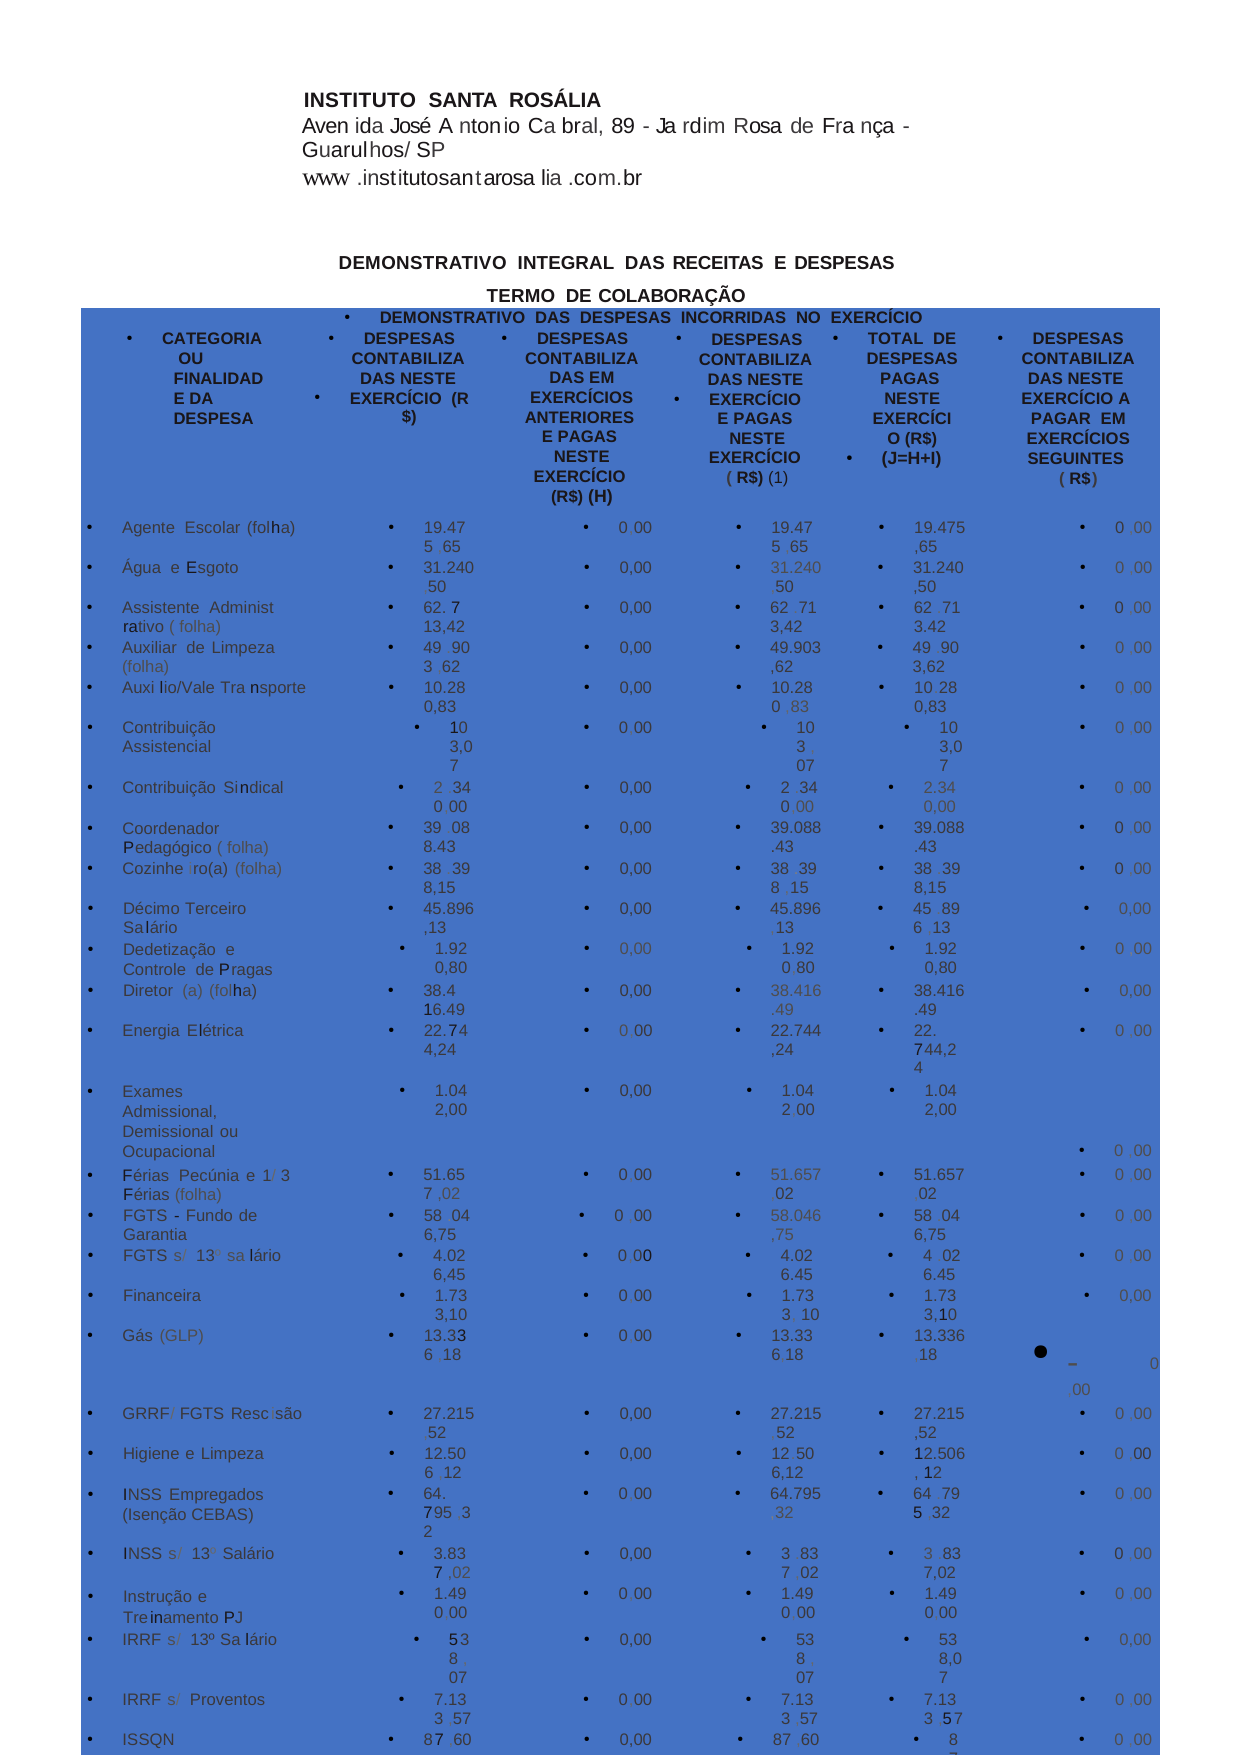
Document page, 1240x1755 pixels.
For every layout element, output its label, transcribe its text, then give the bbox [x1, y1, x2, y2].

table_cell 38 .398 ,15 [655, 859, 822, 899]
table_cell 10.280,83 [822, 679, 965, 719]
text_box DEMONSTRATIVO INTEGRAL DAS RECEITAS E DESPESAS TERMO DE COLABORAÇÃO [336, 240, 902, 296]
table_cell 0,00 [474, 558, 655, 598]
table_cell 39.088.43 [655, 819, 822, 859]
table_cell 62. 7 13,42 [307, 598, 474, 639]
table_cell 0,00 [474, 779, 655, 819]
table_cell 0 ,00 [965, 1485, 1160, 1544]
table_cell 0,00 [474, 939, 655, 981]
table_cell 0,00 [965, 1630, 1160, 1690]
table_cell DESPESAS CONTABILIZADAS NESTE EXERCÍCIO E PAGAS NESTE EXERCÍCIO ( R$) (1) [655, 328, 822, 518]
table_cell 538,07 [822, 1630, 965, 1690]
table_cell 12.506 ,12 [307, 1445, 474, 1485]
table_cell Férias Pecúnia e 1/ 3 Férias (folha) [81, 1166, 307, 1206]
table_cell INSS s/ 13º Salário [81, 1544, 307, 1584]
table_cell 103,07 [307, 719, 474, 779]
table_cell 38.416.49 [822, 981, 965, 1021]
table_cell 0 ,00 [965, 598, 1160, 639]
table_cell 0,00 [474, 1730, 655, 1755]
table_cell 0,00 [474, 1166, 655, 1206]
table_cell 19.475,65 [822, 518, 965, 558]
table_cell 0,00 [474, 1246, 655, 1286]
table_cell 1.490,00 [822, 1584, 965, 1630]
table_cell Assistente Administ rativo ( folha) [81, 598, 307, 639]
table_cell 45.896,13 [307, 899, 474, 939]
table_cell 0,00 [474, 1326, 655, 1405]
table_cell 49.903,62 [655, 639, 822, 679]
table_cell 64.795 ,32 [655, 1485, 822, 1544]
table_cell 0 ,00 [965, 1206, 1160, 1246]
table_cell 1.920,80 [307, 939, 474, 981]
table_cell 0,00 [965, 1286, 1160, 1326]
table_cell 0,00 [474, 1544, 655, 1584]
table_cell TOTAL DE DESPESAS PAGAS NESTE EXERCÍCIO (R$) (J=H+I) [822, 328, 965, 518]
table_cell 1.042,00 [822, 1081, 965, 1166]
table_cell 27.215 ,52 [307, 1405, 474, 1445]
table_cell 0 ,00 [965, 1141, 1160, 1166]
table_cell 0 ,00 [965, 1584, 1160, 1630]
table_cell 0 ,00 [965, 1445, 1160, 1485]
table_cell 538 ,07 [655, 1630, 822, 1690]
table_cell Contribuição Assistencial [81, 719, 307, 779]
table_cell 87 ,60 [655, 1730, 822, 1755]
table_cell 1.490,00 [307, 1584, 474, 1630]
table_cell Exames Admissional, Demissional ou Ocupacional [81, 1081, 307, 1166]
table_cell 22.744,24 [307, 1021, 474, 1081]
table_cell 7.133 ,57 [822, 1690, 965, 1730]
table_cell 27.215 ,52 [655, 1405, 822, 1445]
table_cell 51.657 ,02 [655, 1166, 822, 1206]
table_cell 10.280 ,83 [655, 679, 822, 719]
table_cell INSS Empregados (Isenção CEBAS) [81, 1485, 307, 1544]
table_cell 22. 744,24 [822, 1021, 965, 1081]
table_cell 19.475 ,65 [655, 518, 822, 558]
table_cell 10.280,83 [307, 679, 474, 719]
table_cell CATEGORIA OU FINALIDADE DA DESPESA [81, 328, 307, 518]
table_cell 31.240 ,50 [307, 558, 474, 598]
table_cell 0,00 [474, 1690, 655, 1730]
table_cell 87 ,60 [307, 1730, 474, 1755]
table_cell 0,00 [474, 1081, 655, 1166]
table_cell 0 ,00 [965, 679, 1160, 719]
table_cell 0 ,00 [965, 558, 1160, 598]
table_cell IRRF s/ Proventos [81, 1690, 307, 1730]
table_cell 0,00 [474, 819, 655, 859]
table_cell 0,00 [474, 1584, 655, 1630]
table_cell 0 ,00 [965, 518, 1160, 558]
table_cell 51.657 ,02 [822, 1166, 965, 1206]
table_cell 12.506,12 [655, 1445, 822, 1485]
table_cell 38 .398,15 [307, 859, 474, 899]
table_cell 0,00 [474, 639, 655, 679]
table_cell FGTS s/ 13º sa lário [81, 1246, 307, 1286]
table_cell 45 .896 ,13 [822, 899, 965, 939]
table_cell 0,00 [474, 1021, 655, 1081]
table_cell 0 ,00 [965, 639, 1160, 679]
table_cell 0 ,00 [965, 1544, 1160, 1584]
table_cell 22.744,24 [655, 1021, 822, 1081]
table_cell 0 ,00 [965, 859, 1160, 899]
table_cell 0 ,00 [965, 1690, 1160, 1730]
table_cell [965, 1081, 1160, 1141]
table_cell 58.046,75 [655, 1206, 822, 1246]
table_cell 49 .903 ,62 [307, 639, 474, 679]
table_cell Dedetização e Controle de Pragas [81, 939, 307, 981]
table_cell Financeira [81, 1286, 307, 1326]
table_cell 1.490,00 [655, 1584, 822, 1630]
table_cell 0,00 [474, 1286, 655, 1326]
table_cell 103,07 [822, 719, 965, 779]
table_cell 1.733,10 [307, 1286, 474, 1326]
table_cell 0,00 [474, 981, 655, 1021]
table_cell 38 .398,15 [822, 859, 965, 899]
table_cell 1.042,00 [655, 1081, 822, 1166]
table_cell 2 .340,00 [655, 779, 822, 819]
table_cell IRRF s/ 13º Sa lário [81, 1630, 307, 1690]
table_cell 39.088.43 [822, 819, 965, 859]
table_cell 3 .837,02 [822, 1544, 965, 1584]
table_cell 4.026,45 [307, 1246, 474, 1286]
table_cell 38.416.49 [655, 981, 822, 1021]
table_cell Higiene e Limpeza [81, 1445, 307, 1485]
table_cell Instrução e Treinamento PJ [81, 1584, 307, 1630]
table_cell Cozinhe iro(a) (folha) [81, 859, 307, 899]
table_cell 0 ,00 [474, 1206, 655, 1246]
table_cell 0 ,00 [965, 939, 1160, 981]
table_cell 103 ,07 [655, 719, 822, 779]
table_cell 13.336,18 [655, 1326, 822, 1405]
table_cell 0,00 [474, 1445, 655, 1485]
table_cell 27.215,52 [822, 1405, 965, 1445]
table_cell 0 ,00 [965, 779, 1160, 819]
table_cell 538 ,07 [307, 1630, 474, 1690]
table_cell 0 ,00 [965, 1405, 1160, 1445]
table_cell Coordenador Pedagógico ( folha) [81, 819, 307, 859]
table_cell DESPESAS CONTABILIZADAS NESTE EXERCÍCIO A PAGAR EM EXERCÍCIOS SEGUINTES ( R$) [965, 328, 1160, 518]
table_cell 1.733,10 [822, 1286, 965, 1326]
table_cell 0,00 [474, 859, 655, 899]
table_cell 0,00 [474, 1485, 655, 1544]
table_cell 0,00 [965, 981, 1160, 1021]
table_cell 2.340,00 [822, 779, 965, 819]
table_cell 13.336 ,18 [307, 1326, 474, 1405]
table_cell 3.837 ,02 [307, 1544, 474, 1584]
table_cell 2 .340,00 [307, 779, 474, 819]
table_cell 58 .046,75 [307, 1206, 474, 1246]
table_cell 7.133 ,57 [307, 1690, 474, 1730]
table_cell Décimo Terceiro Salário [81, 899, 307, 939]
table_cell 0 ,00 [965, 719, 1160, 779]
table_cell 39 .088.43 [307, 819, 474, 859]
table_cell - 0 ,00 [965, 1326, 1160, 1405]
table_cell 0,00 [474, 518, 655, 558]
table_cell 62 .713,42 [655, 598, 822, 639]
table_cell Energia Elétrica [81, 1021, 307, 1081]
table_cell 13.336,18 [822, 1326, 965, 1405]
table_cell 62 .713.42 [822, 598, 965, 639]
table_cell 51.65 7 ,02 [307, 1166, 474, 1206]
table_cell 31.240 ,50 [655, 558, 822, 598]
table_header DEMONSTRATIVO DAS DESPESAS INCORRIDAS NO EXERCÍCIO [81, 308, 1160, 328]
table_cell 0 ,00 [965, 1246, 1160, 1286]
table_cell FGTS - Fundo de Garantia [81, 1206, 307, 1246]
table_cell 0,00 [965, 899, 1160, 939]
table_cell 64. 795 ,32 [307, 1485, 474, 1544]
table_cell 0 ,00 [965, 819, 1160, 859]
text_box INSTITUTO SANTA ROSÁLIA Aven ida José A ntonio Ca bral, 89 - Ja rdim Rosa de Fra nça - Guarulhos/ SP www .institutosantarosa lia .com.br [299, 87, 1015, 166]
table_cell 38.4 16.49 [307, 981, 474, 1021]
table_cell 1.042,00 [307, 1081, 474, 1166]
table_cell 4 .026.45 [822, 1246, 965, 1286]
table_cell 31.240,50 [822, 558, 965, 598]
table_cell 0,00 [474, 1630, 655, 1690]
table_cell 1.920,80 [822, 939, 965, 981]
table_cell 0 ,00 [965, 1021, 1160, 1081]
table_cell 4.026.45 [655, 1246, 822, 1286]
table_cell 0,00 [474, 899, 655, 939]
table_cell 87,60 [822, 1730, 965, 1755]
table_cell 64 .795 ,32 [822, 1485, 965, 1544]
table_cell 3 .837 ,02 [655, 1544, 822, 1584]
table_cell 0,00 [474, 719, 655, 779]
table_cell Auxiliar de Limpeza (folha) [81, 639, 307, 679]
table_cell GRRF/ FGTS Rescisão [81, 1405, 307, 1445]
table_cell 1.920,80 [655, 939, 822, 981]
table_cell 0 ,00 [965, 1166, 1160, 1206]
table_cell DESPESAS CONTABILIZADAS NESTE EXERCÍCIO (R $) [307, 328, 474, 518]
table_cell ISSQN [81, 1730, 307, 1755]
table_cell 45.896 ,13 [655, 899, 822, 939]
table_cell 19.475 ,65 [307, 518, 474, 558]
table_cell 0 ,00 [965, 1730, 1160, 1755]
table_cell 1.733, 10 [655, 1286, 822, 1326]
table_cell Agente Escolar (folha) [81, 518, 307, 558]
table_cell 58 .046,75 [822, 1206, 965, 1246]
table_cell 0,00 [474, 1405, 655, 1445]
table_cell 49 .903,62 [822, 639, 965, 679]
table_cell 0,00 [474, 598, 655, 639]
table_cell 0,00 [474, 679, 655, 719]
table_cell 7.133 ,57 [655, 1690, 822, 1730]
table_cell Contribuição Sindical [81, 779, 307, 819]
table_cell Auxi lio/Vale Tra nsporte [81, 679, 307, 719]
table_cell Gás (GLP) [81, 1326, 307, 1405]
table_cell Água e Esgoto [81, 558, 307, 598]
table_cell 12.506, 12 [822, 1445, 965, 1485]
table_cell Diretor (a) (folha) [81, 981, 307, 1021]
table_cell DESPESAS CONTABILIZADAS EM EXERCÍCIOS ANTERIORES E PAGAS NESTE EXERCÍCIO (R$) (H) [474, 328, 655, 518]
